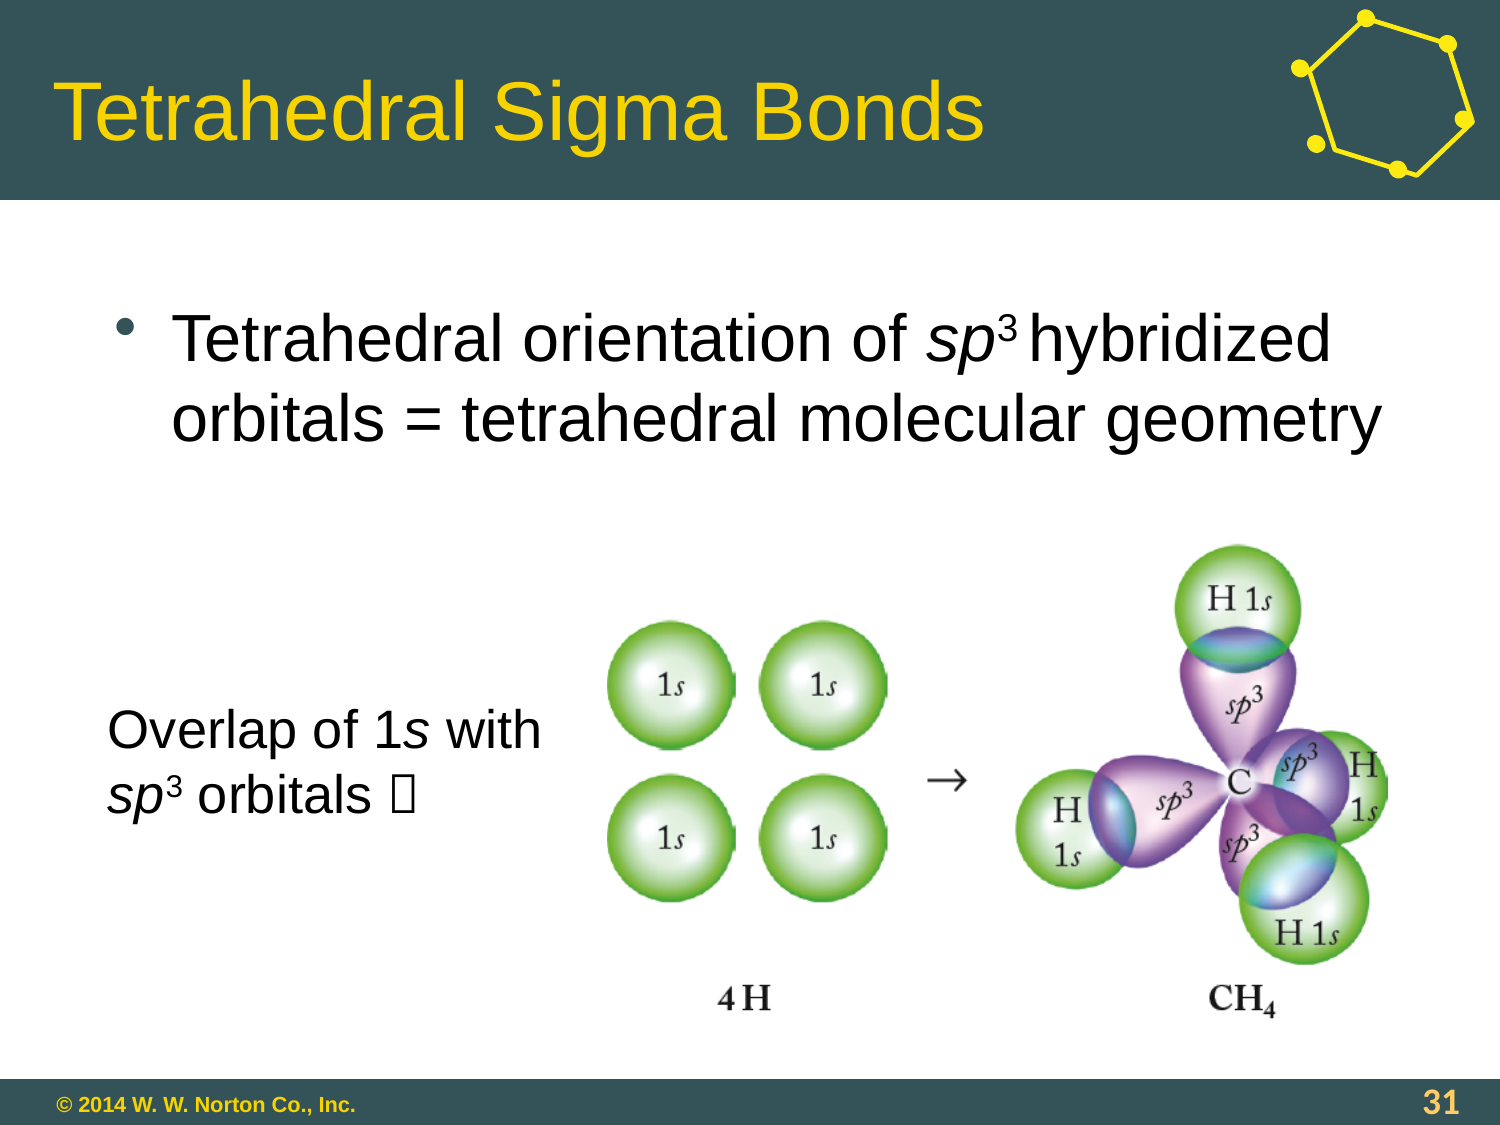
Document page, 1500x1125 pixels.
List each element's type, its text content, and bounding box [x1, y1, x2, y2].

title Tetrahedral Sigma Bonds [37, 19, 1118, 195]
slide_number <number> [1400, 1073, 1475, 1125]
picture [607, 524, 1388, 1025]
list Tetrahedral orientation of sp3 hybridized orbitals = tetrahedral molecular geometry [99, 287, 1475, 563]
text_box Overlap of 1s with sp3 orbitals  [93, 687, 622, 833]
